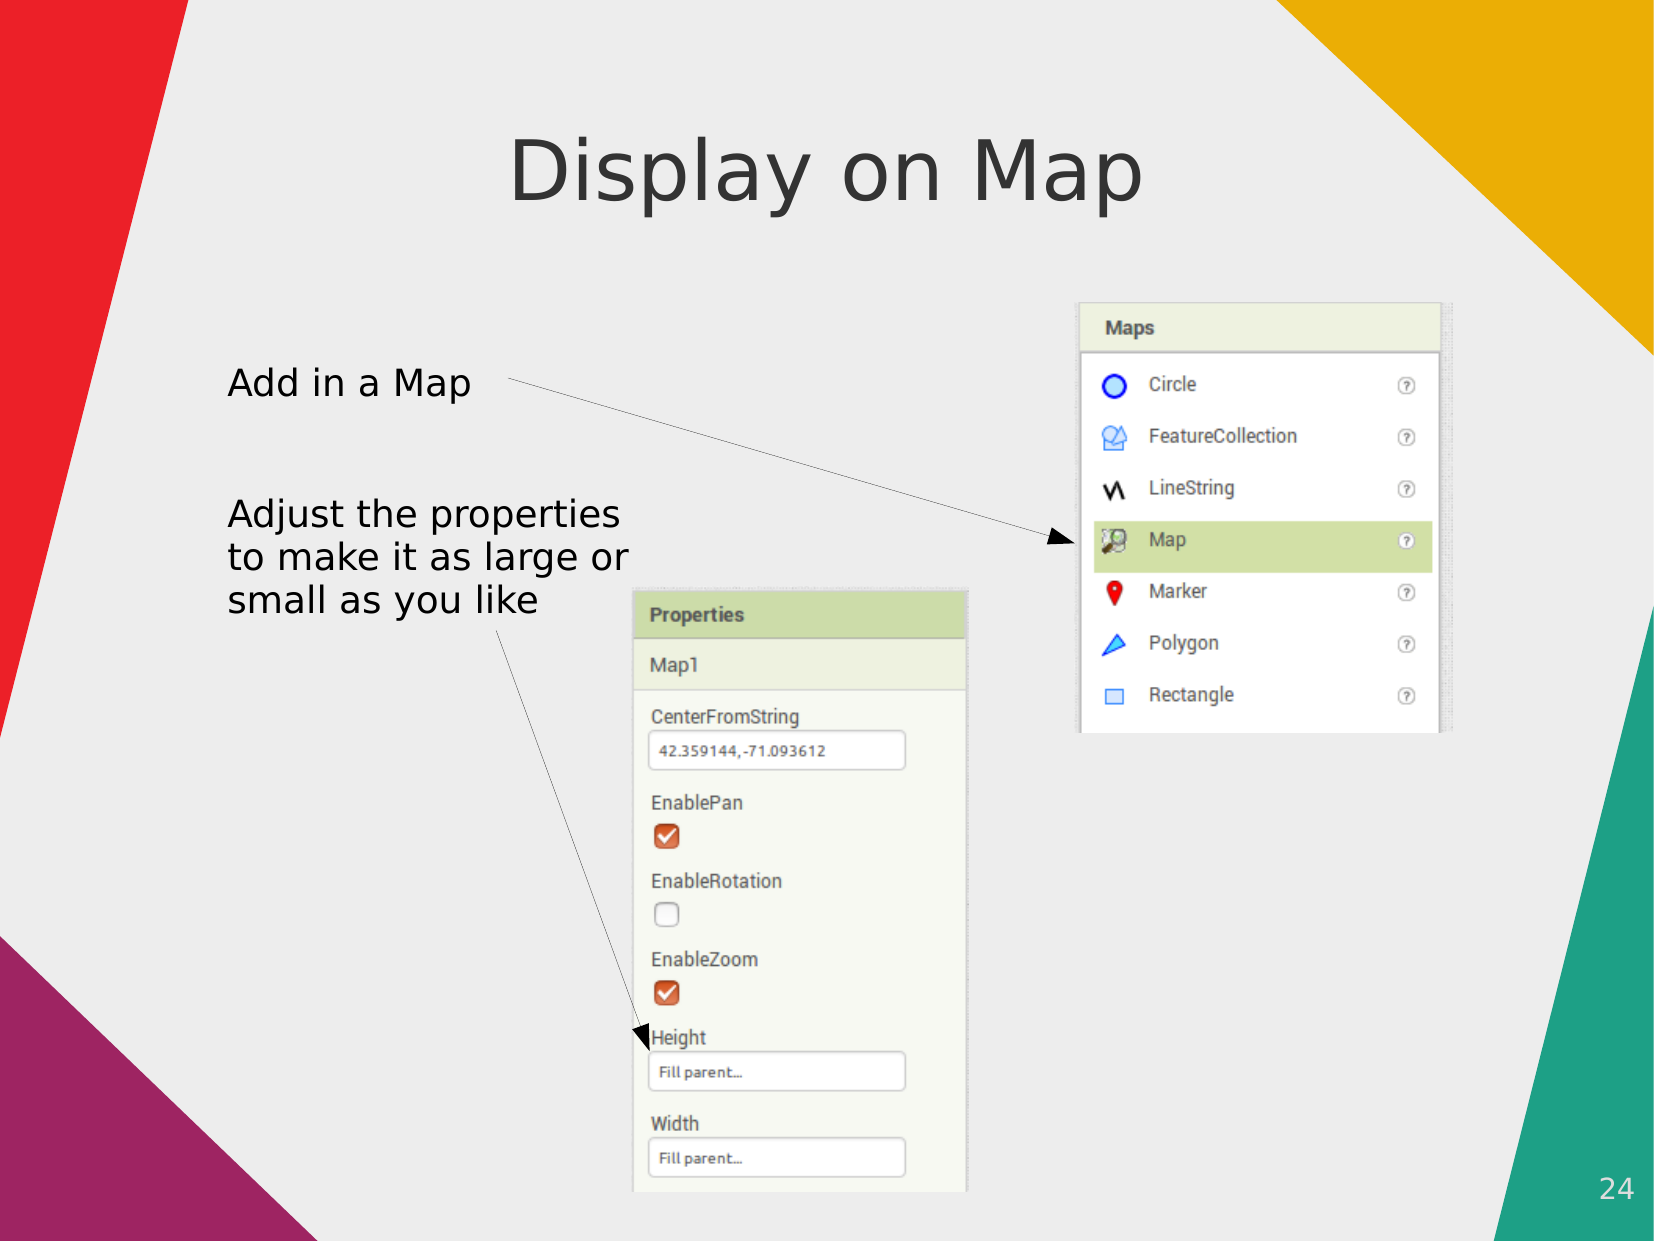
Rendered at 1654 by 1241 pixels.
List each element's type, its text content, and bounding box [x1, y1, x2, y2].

picture [1074, 302, 1453, 733]
text_box Add in a Map Adjust the properties to make it as large or small as you like [212, 354, 650, 631]
title Display on Map [114, 73, 1539, 271]
picture [631, 586, 969, 1192]
